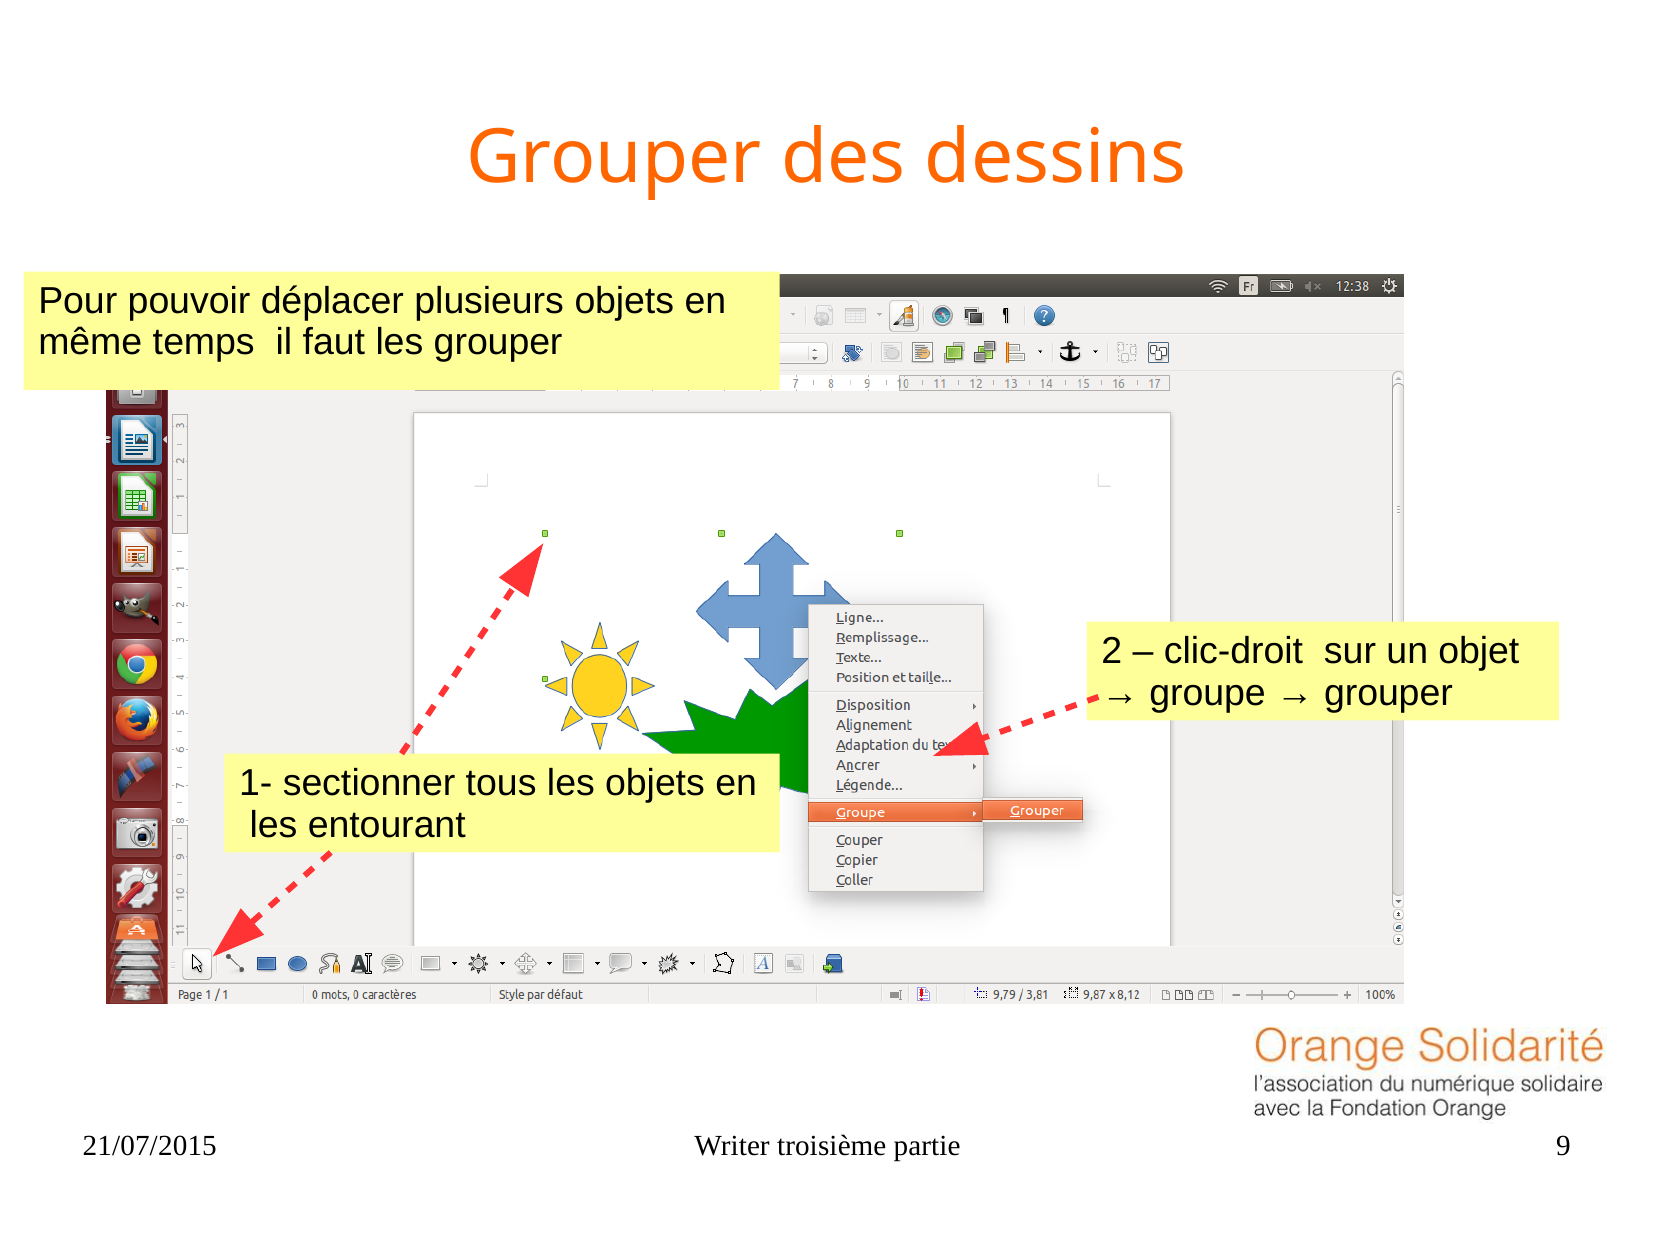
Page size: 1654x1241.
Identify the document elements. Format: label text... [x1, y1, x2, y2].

picture [106, 274, 1404, 1004]
title Grouper des dessins [82, 49, 1571, 257]
text_box 1- sectionner tous les objets en les entourant [224, 753, 780, 853]
picture [1254, 1027, 1607, 1126]
text_box Pour pouvoir déplacer plusieurs objets en même temps il faut les grouper [23, 271, 780, 390]
text_box 2 – clic-droit sur un objet → groupe → grouper [1086, 621, 1560, 721]
